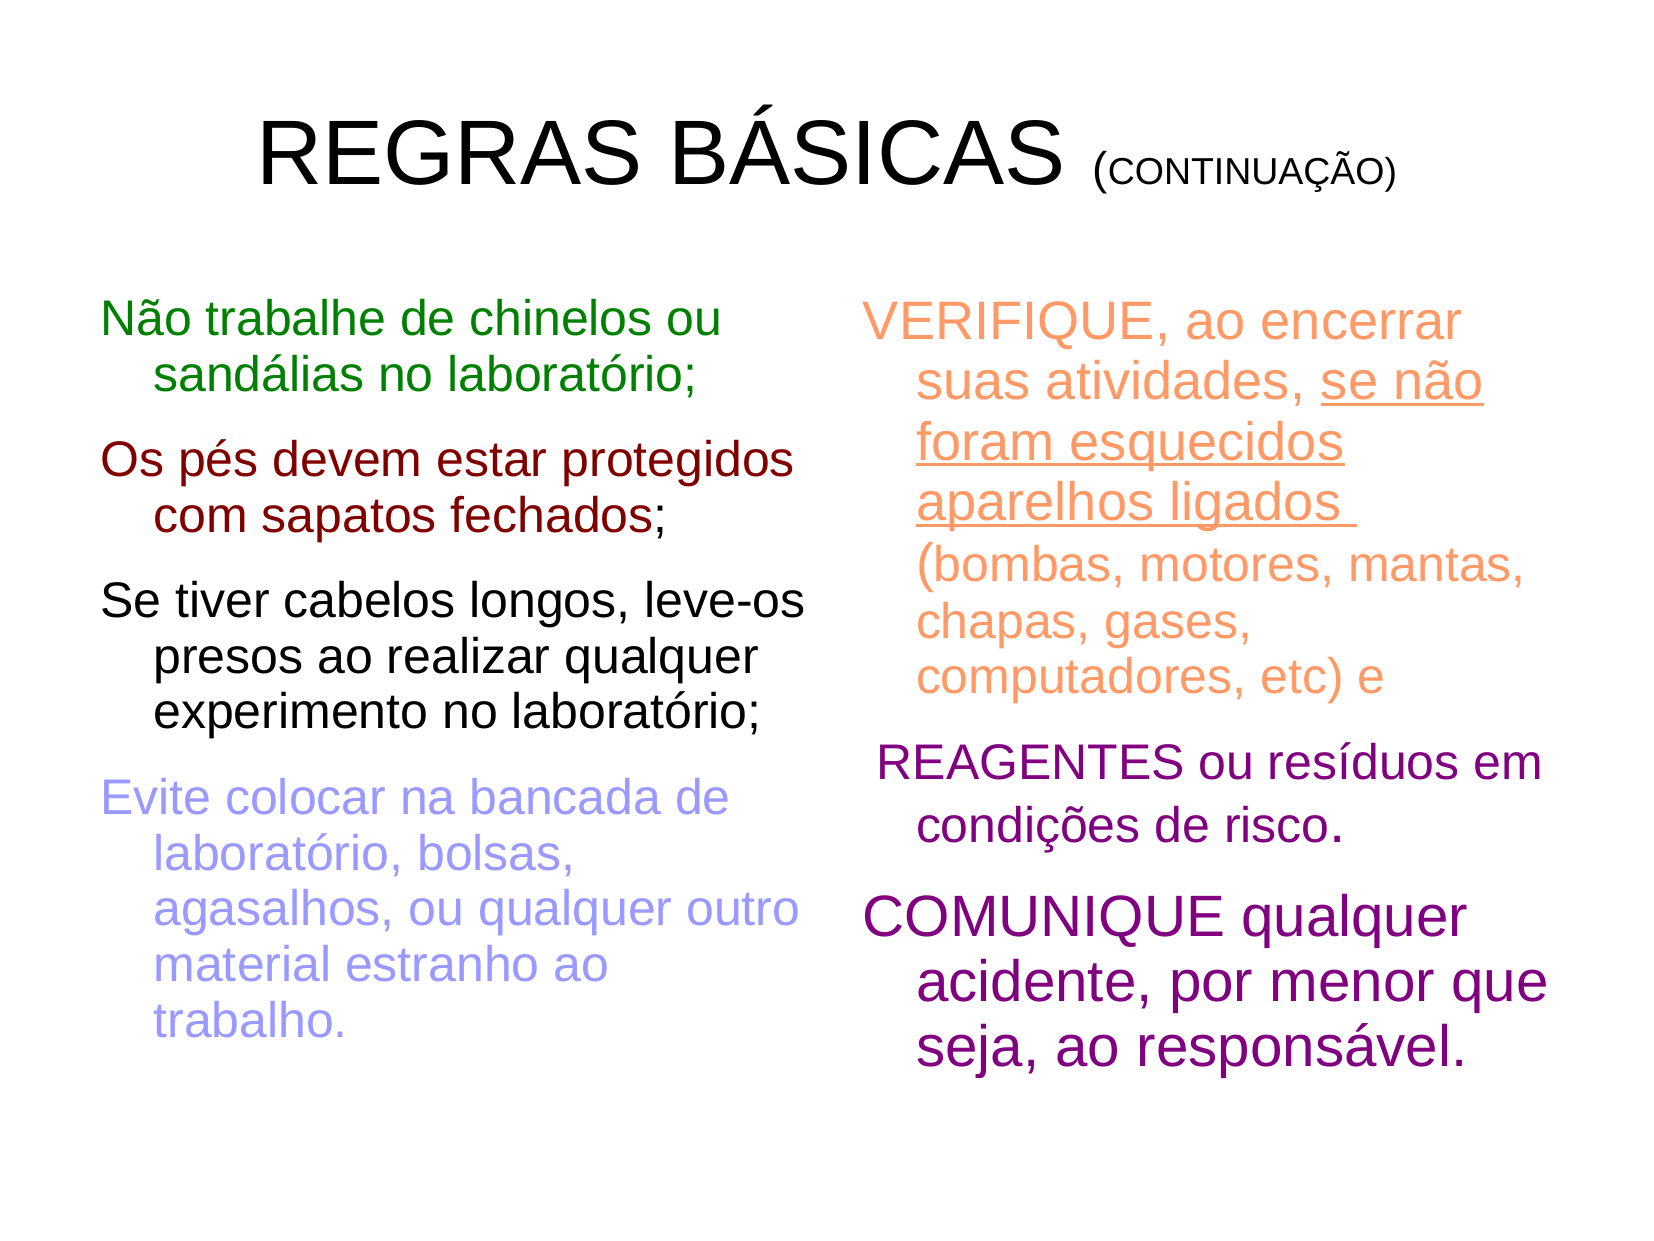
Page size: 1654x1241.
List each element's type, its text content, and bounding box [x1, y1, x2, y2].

list Não trabalhe de chinelos ou sandálias no laboratório; Os pés devem estar protegidos com sapatos fechados; Se tiver cabelos longos, leve-os presos ao realizar qualquer experimento no laboratório; Evite colocar na bancada de laboratório, bolsas, agasalhos, ou qualquer outro material estranho ao trabalho. [82, 290, 809, 1160]
title REGRAS BÁSICAS (CONTINUAÇÃO) [82, 49, 1571, 257]
list VERIFIQUE, ao encerrar suas atividades, se não foram esquecidos aparelhos ligados (bombas, motores, mantas, chapas, gases, computadores, etc) e REAGENTES ou resíduos em condições de risco. COMUNIQUE qualquer acidente, por menor que seja, ao responsável. [845, 290, 1572, 1109]
